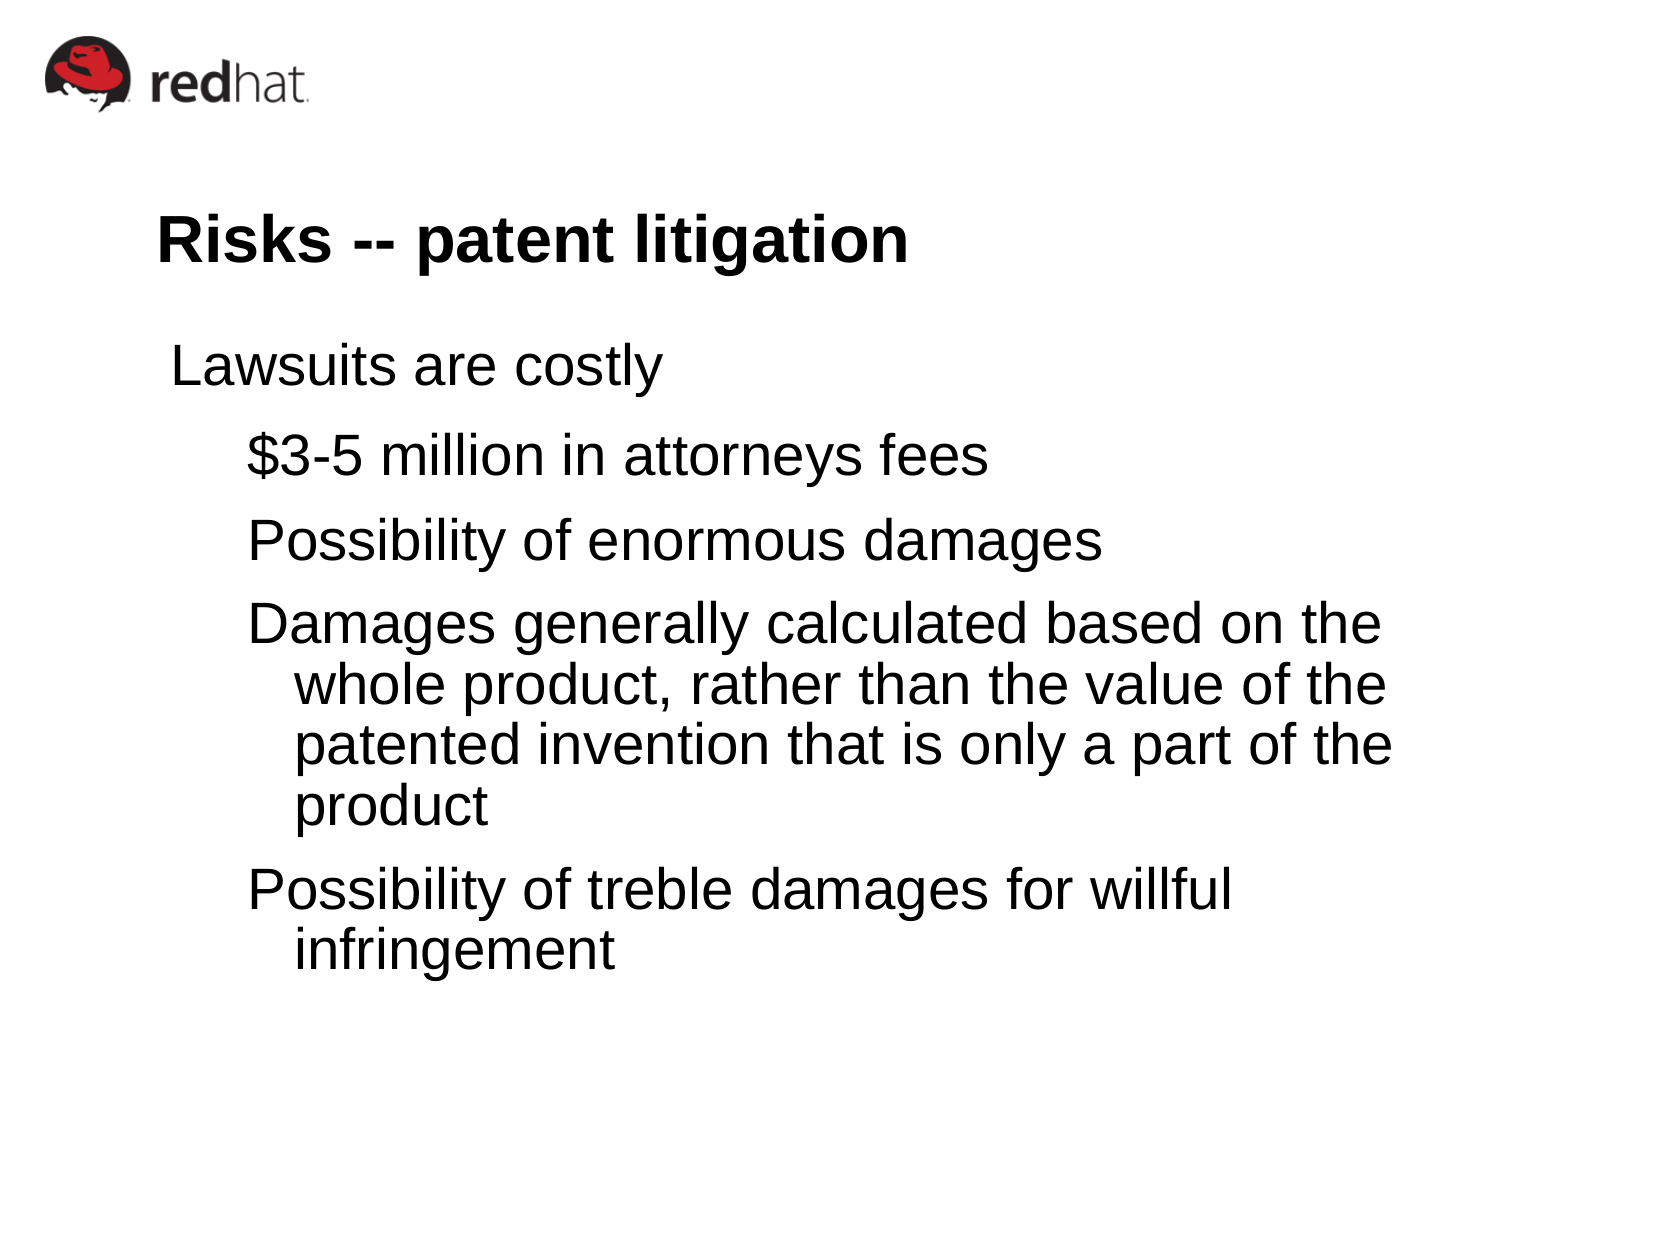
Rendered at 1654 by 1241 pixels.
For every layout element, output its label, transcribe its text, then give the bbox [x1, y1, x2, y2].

title Risks -- patent litigation [156, 204, 1502, 280]
picture [45, 36, 309, 122]
list Lawsuits are costly $3-5 million in attorneys fees Possibility of enormous damages Damages generally calculated based on the whole product, rather than the value of the patented invention that is only a part of the product Possibility of treble damages for willful infringement [152, 337, 1498, 1116]
